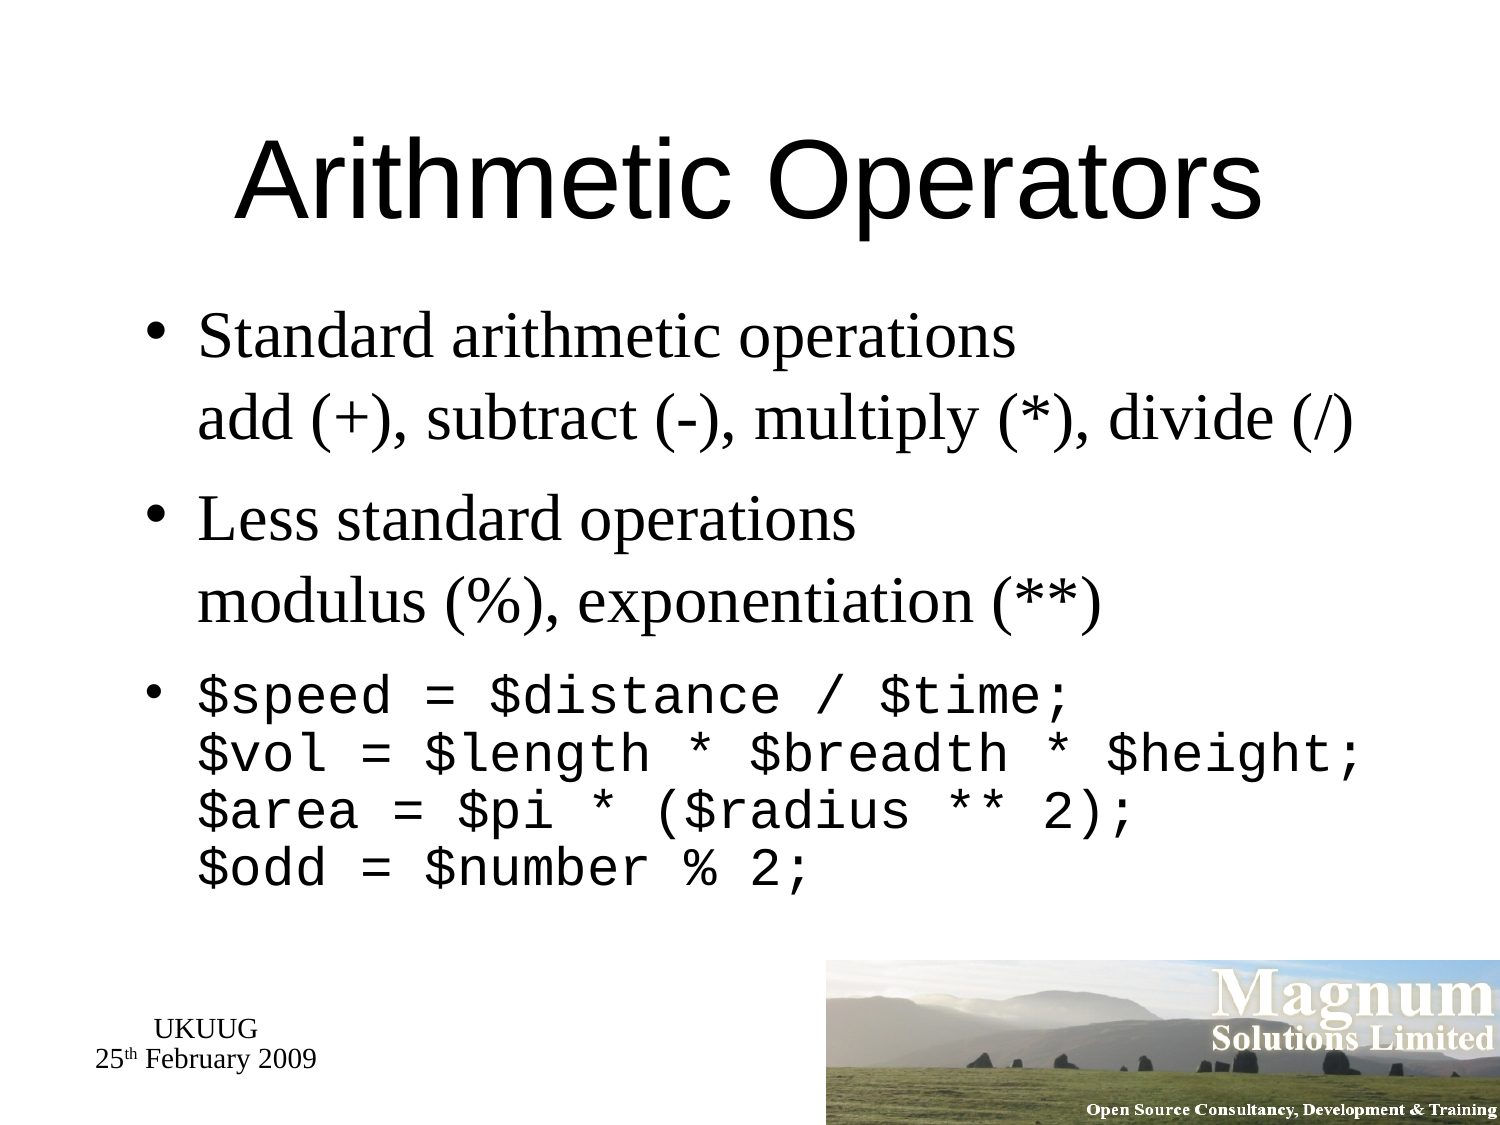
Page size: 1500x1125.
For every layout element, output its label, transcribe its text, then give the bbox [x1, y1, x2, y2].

list Standard arithmetic operations add (+), subtract (-), multiply (*), divide (/)‏ Less standard operations modulus (%), exponentiation (**)‏ $speed = $distance / $time; $vol = $length * $breadth * $height; $area = $pi * ($radius ** 2); $odd = $number % 2; [112, 295, 1388, 1013]
title Arithmetic Operators [112, 62, 1388, 250]
picture [826, 960, 1500, 1125]
